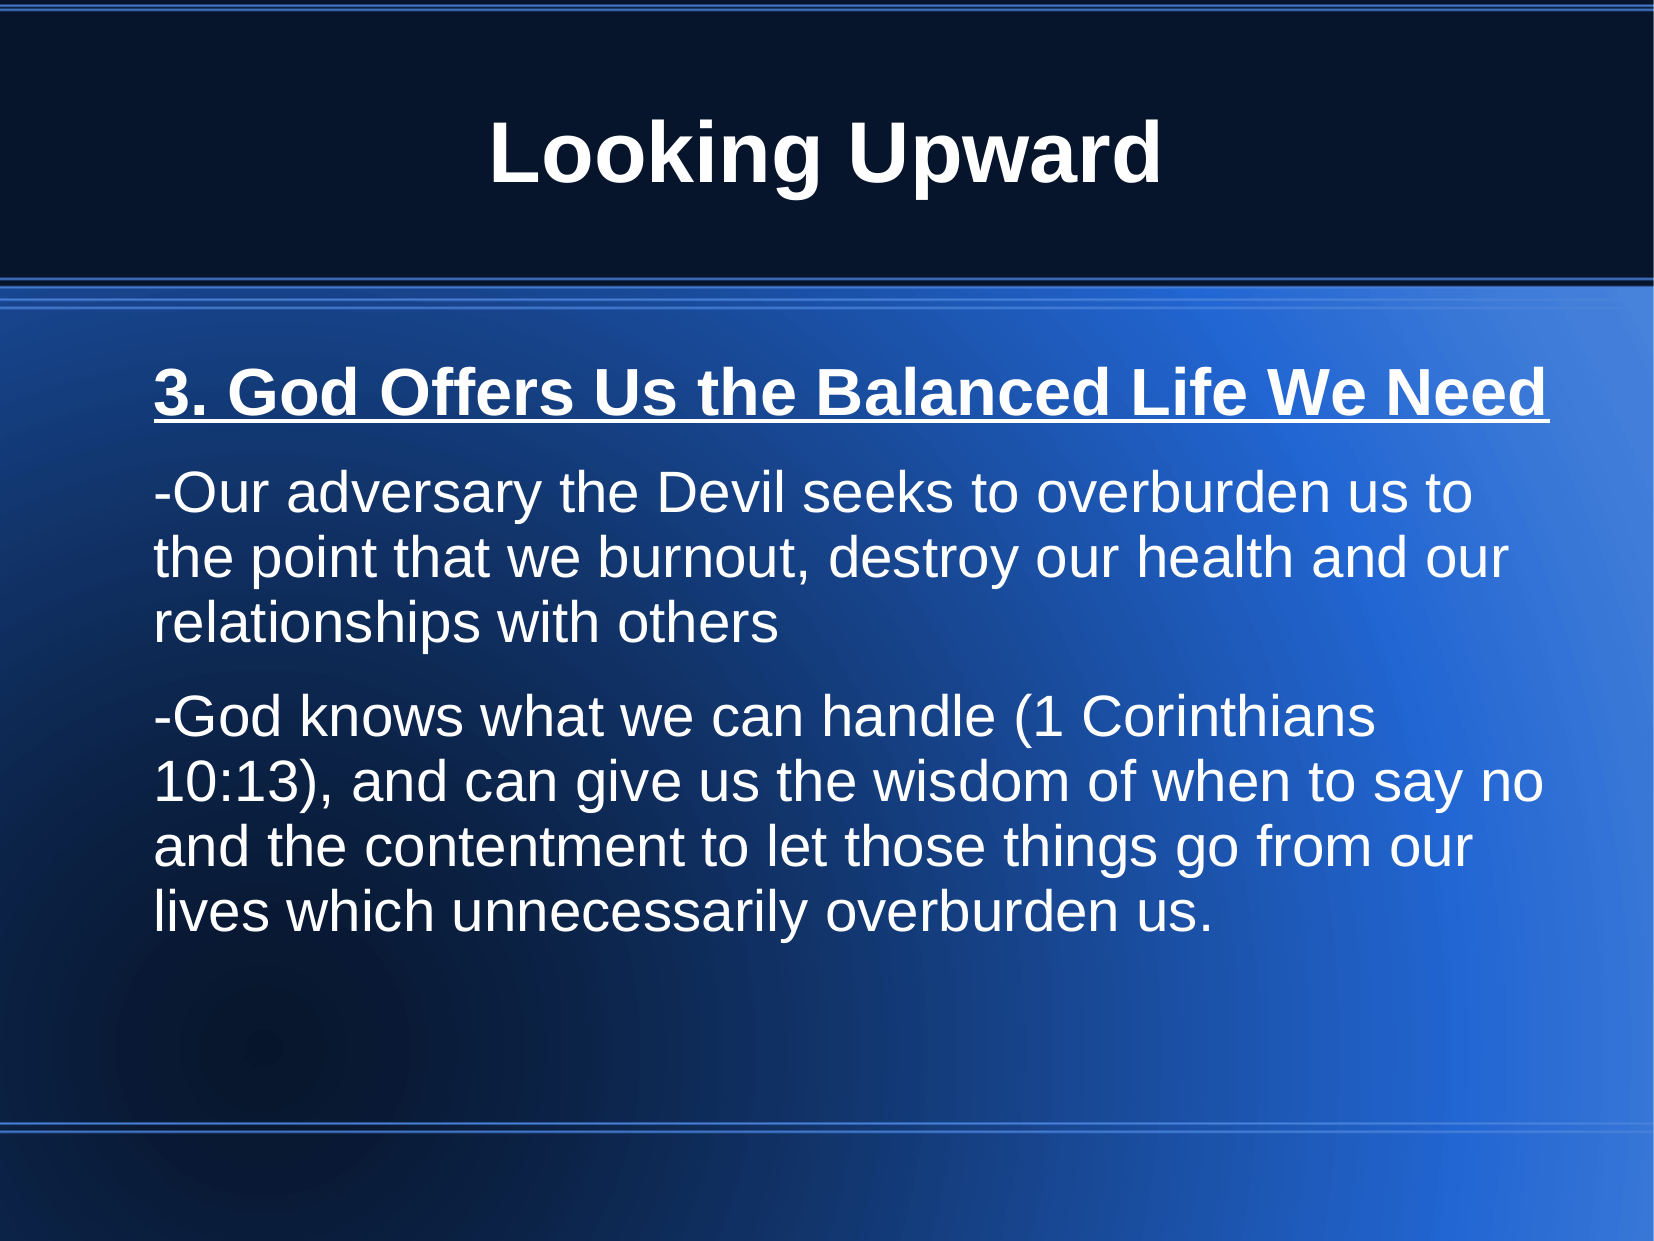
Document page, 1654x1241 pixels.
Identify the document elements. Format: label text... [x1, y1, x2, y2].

title Looking Upward [82, 49, 1571, 257]
picture [0, 0, 1654, 1241]
list 3. God Offers Us the Balanced Life We Need -Our adversary the Devil seeks to overburden us to the point that we burnout, destroy our health and our relationships with others -God knows what we can handle (1 Corinthians 10:13), and can give us the wisdom of when to say no and the contentment to let those things go from our lives which unnecessarily overburden us. [82, 355, 1571, 1058]
